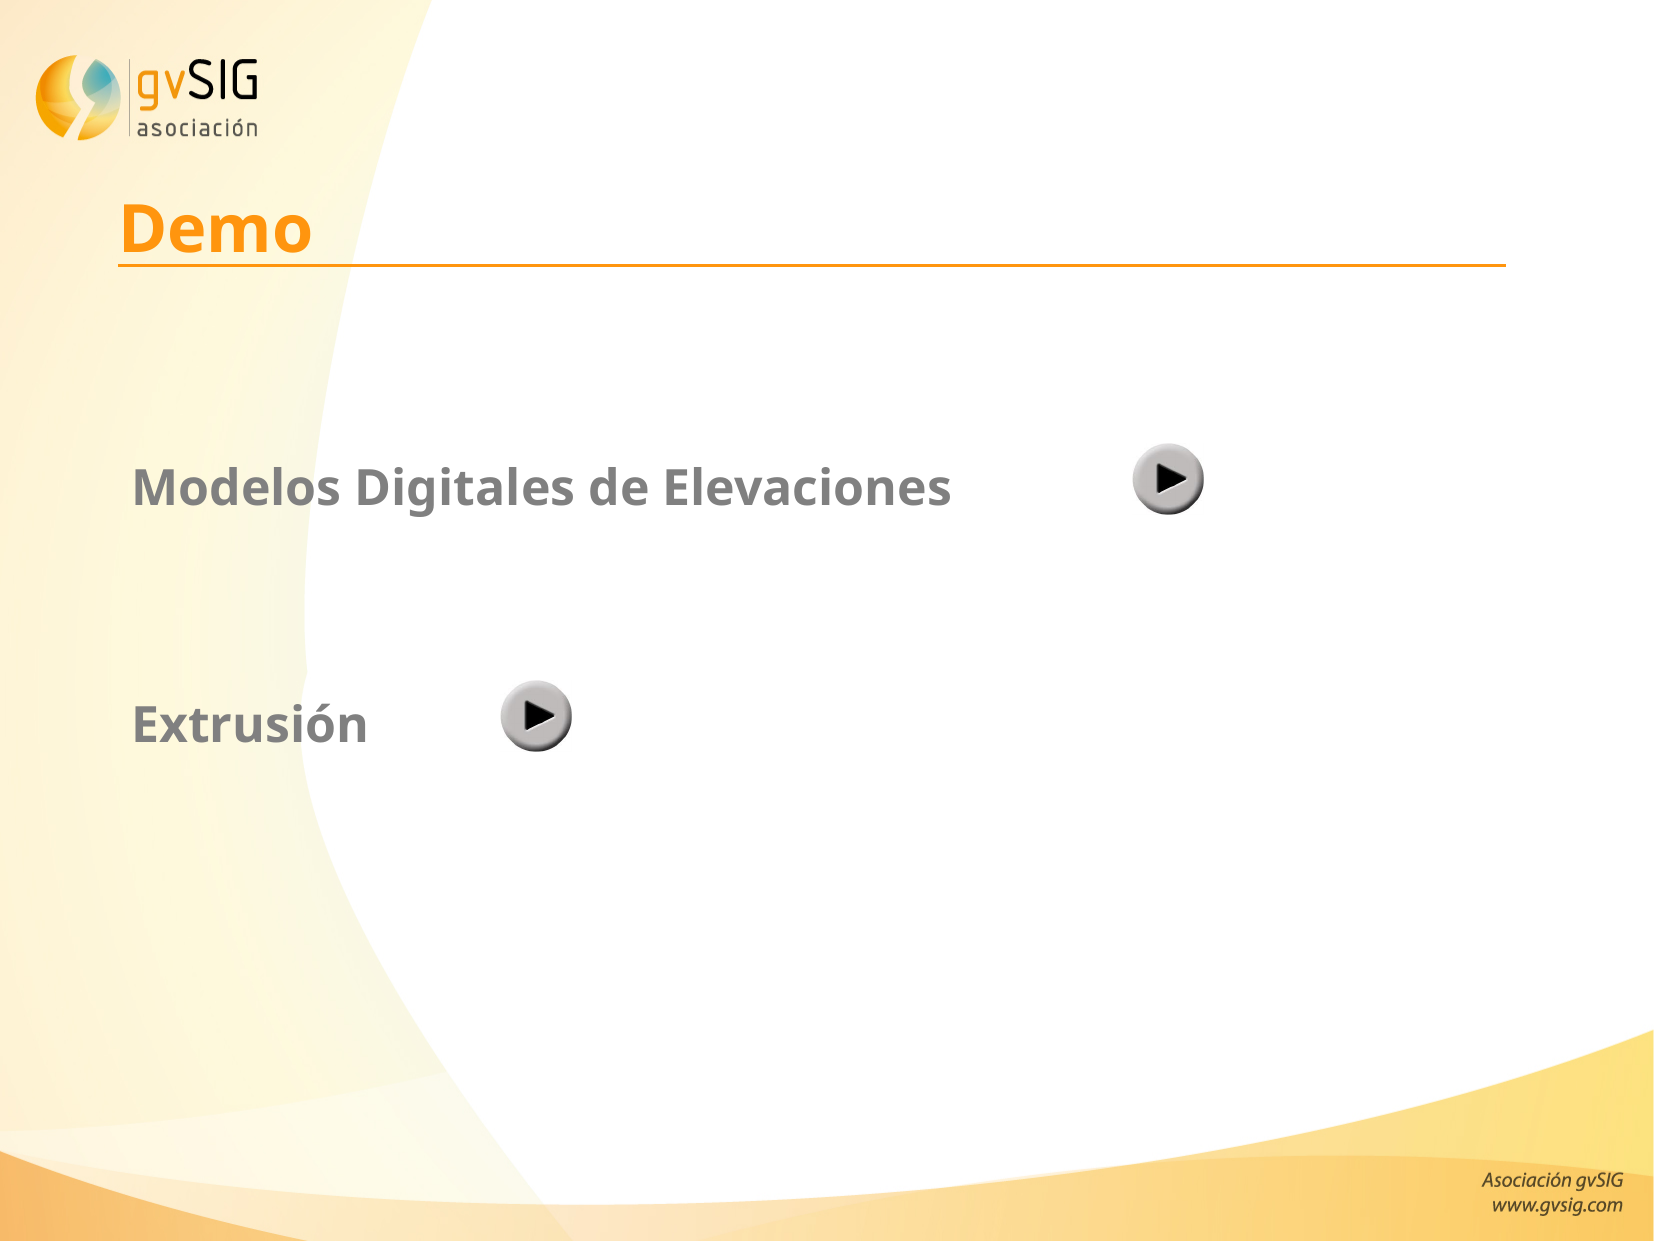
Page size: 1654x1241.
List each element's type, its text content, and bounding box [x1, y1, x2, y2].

picture [0, 0, 1654, 1241]
title Modelos Digitales de Elevaciones [118, 441, 1086, 531]
title Demo [118, 177, 1607, 276]
title Extrusión [118, 678, 1086, 768]
